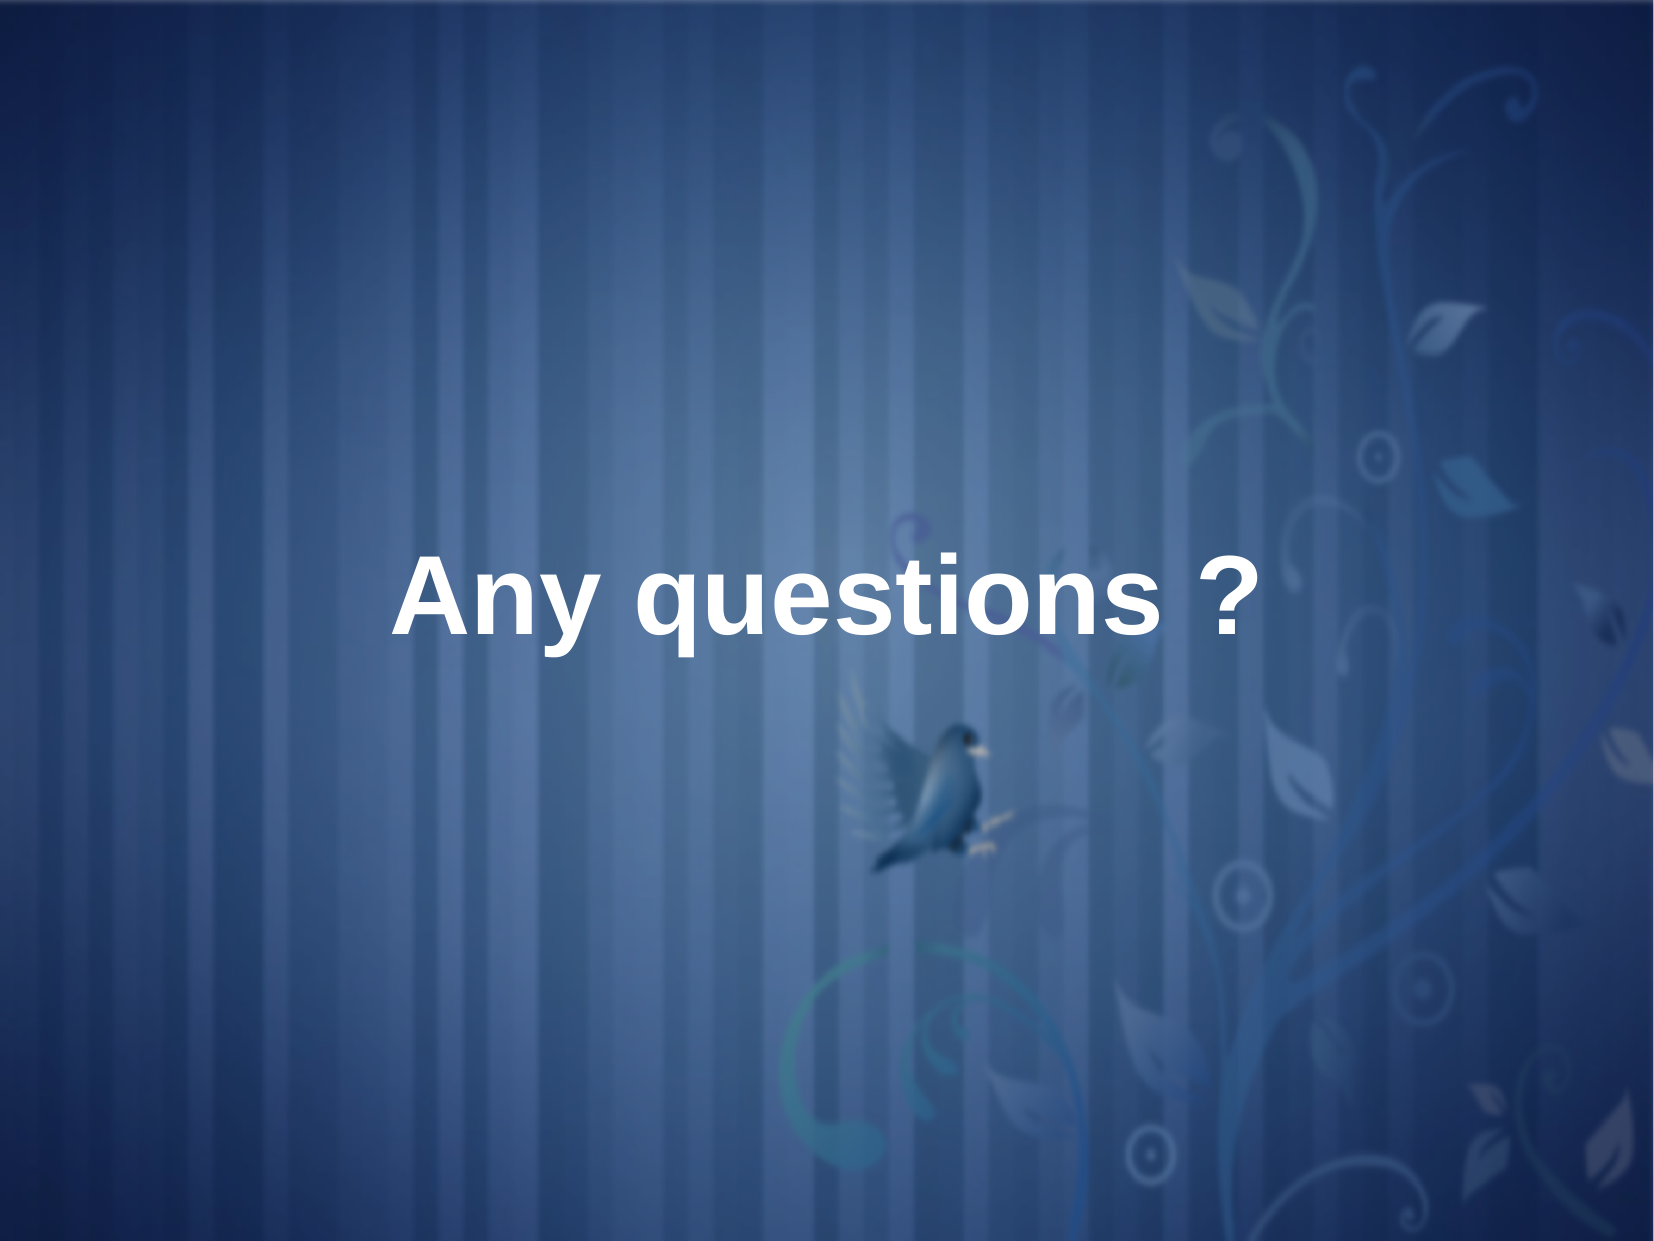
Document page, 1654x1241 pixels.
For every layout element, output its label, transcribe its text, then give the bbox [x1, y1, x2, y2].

text_box Any questions ? [375, 525, 1313, 666]
picture [0, 0, 1654, 1241]
